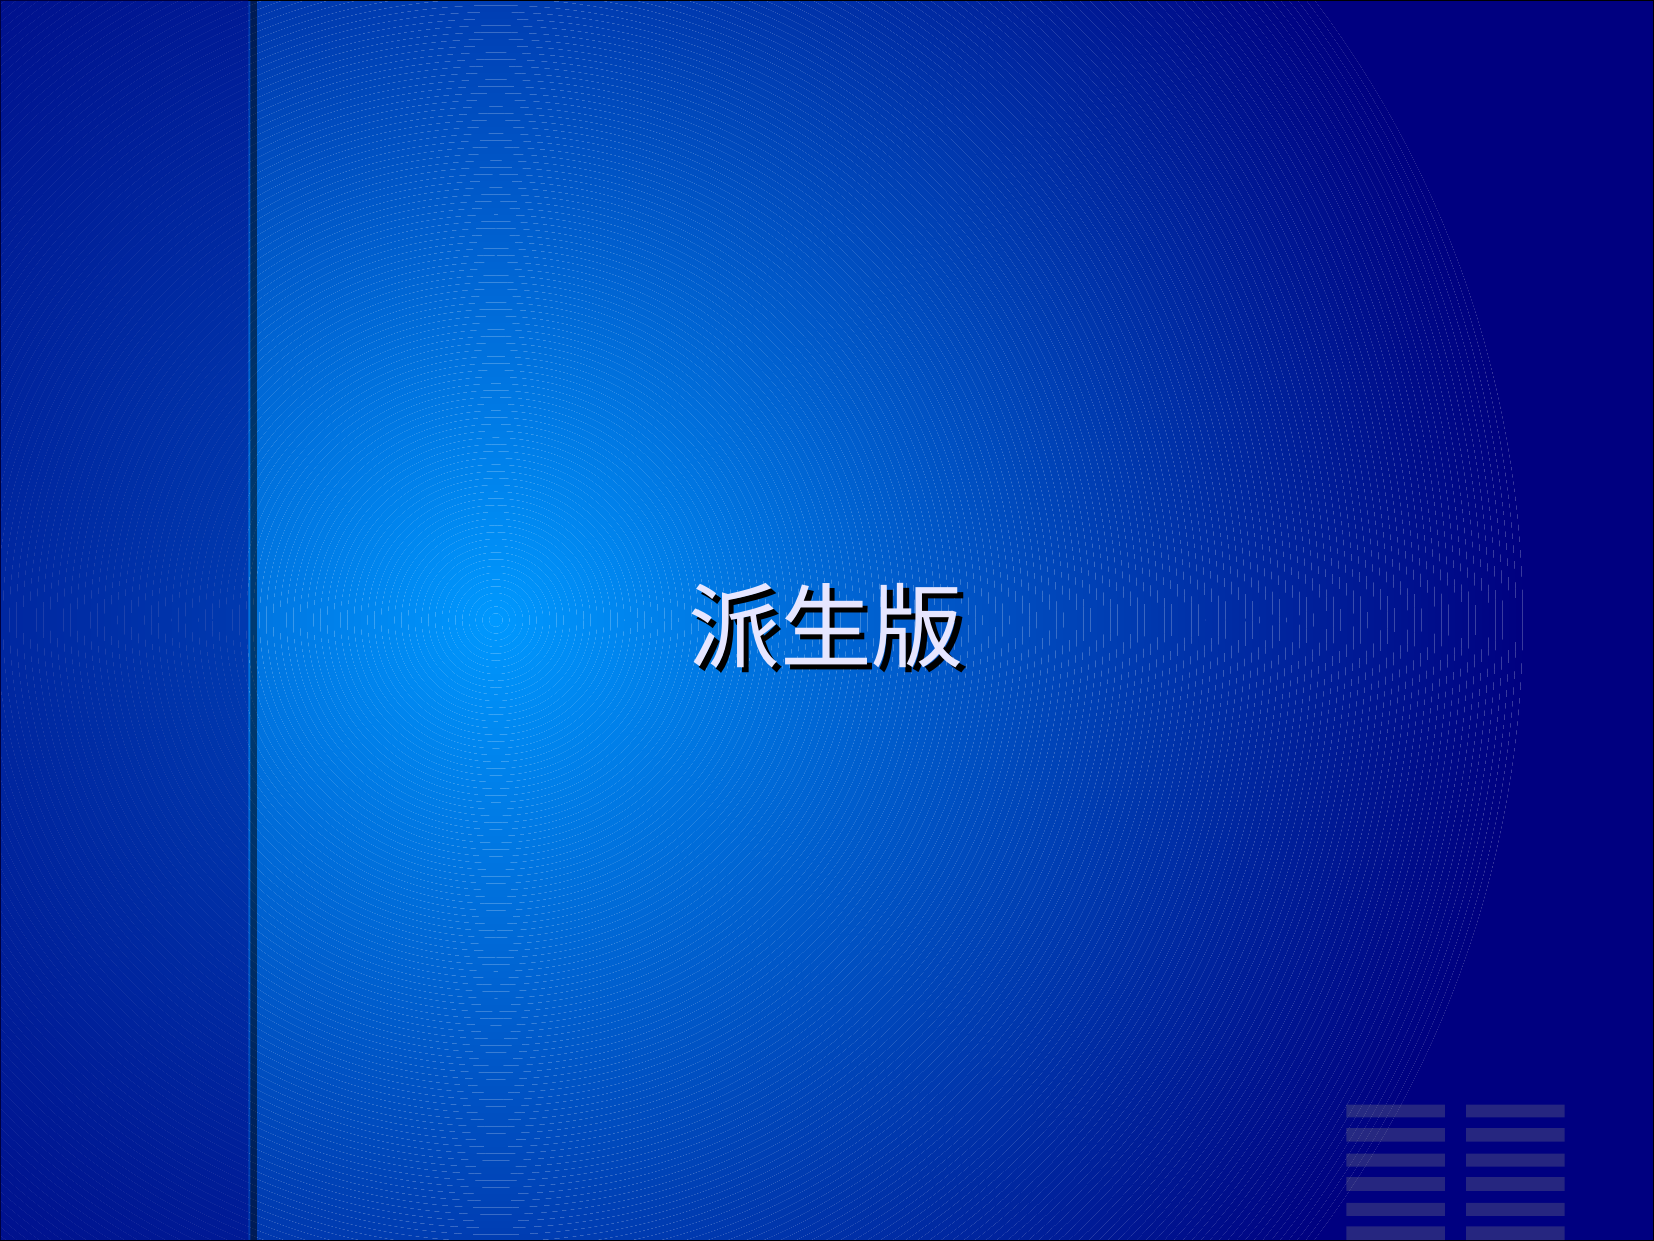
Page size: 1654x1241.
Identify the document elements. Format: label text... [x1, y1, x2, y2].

title 派生版 [119, 516, 1533, 724]
